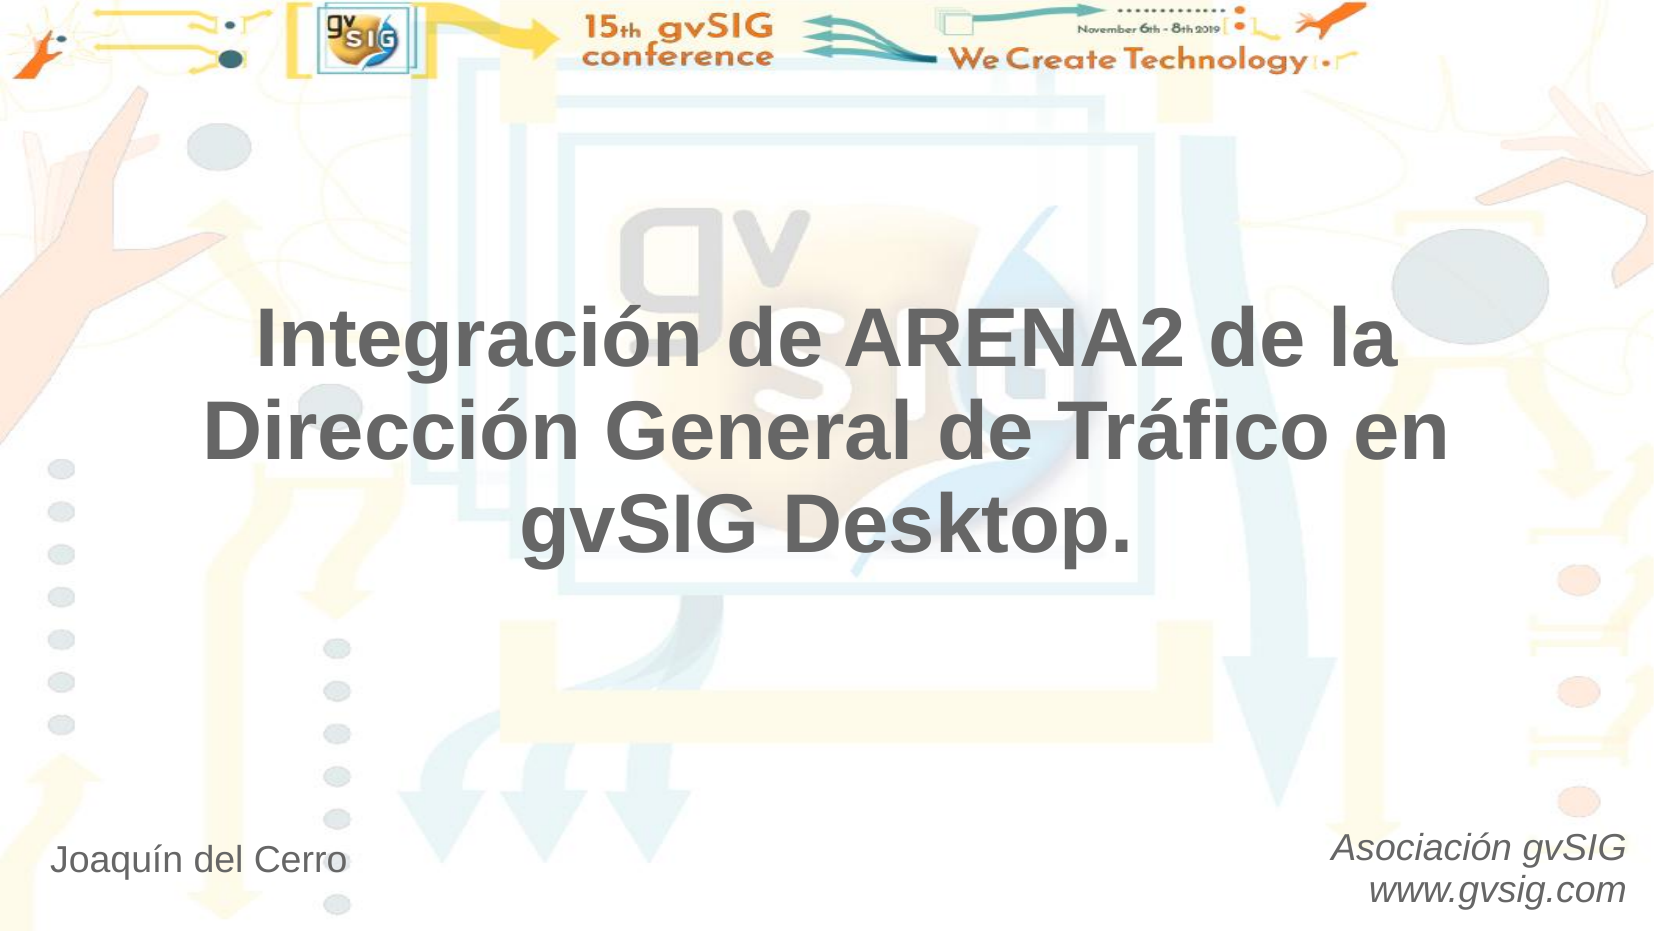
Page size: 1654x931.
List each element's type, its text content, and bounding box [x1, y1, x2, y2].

text_box Joaquín del Cerro [35, 831, 426, 931]
title Integración de ARENA2 de la Dirección General de Tráfico en gvSIG Desktop. [82, 291, 1571, 571]
text_box Asociación gvSIG www.gvsig.com [1263, 819, 1642, 926]
picture [0, 0, 1654, 931]
